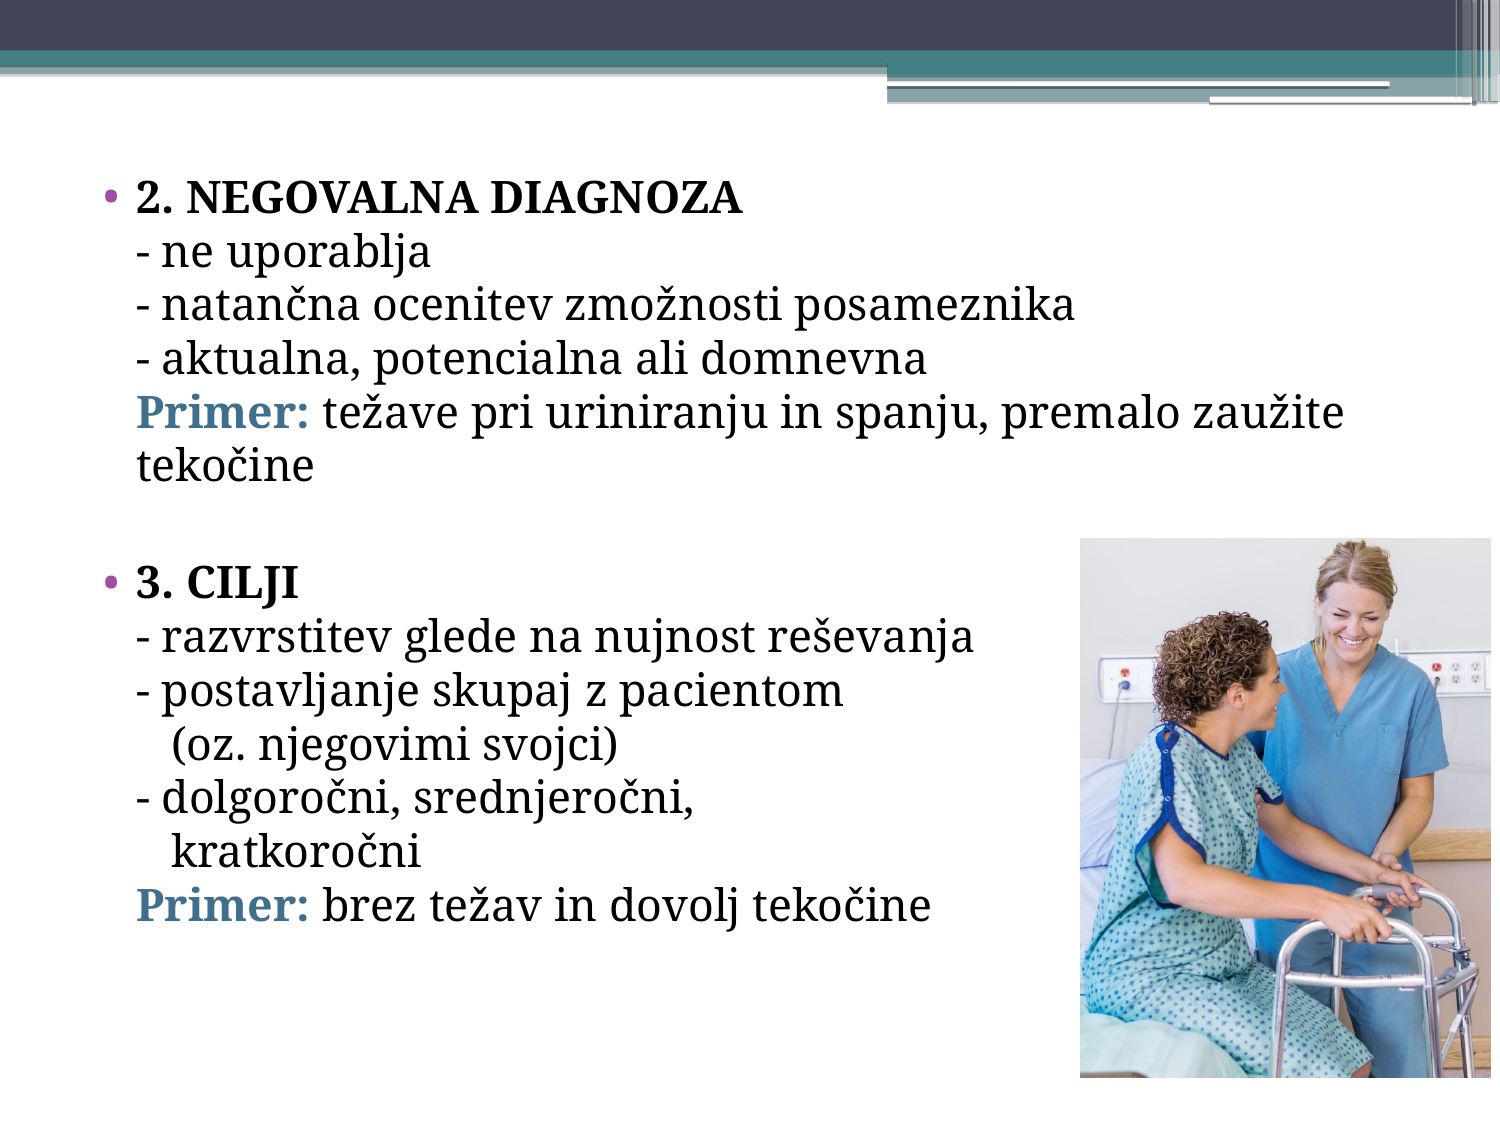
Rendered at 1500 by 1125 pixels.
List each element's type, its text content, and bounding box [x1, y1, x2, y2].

list 2. NEGOVALNA DIAGNOZA - ne uporablja - natančna ocenitev zmožnosti posameznika - aktualna, potencialna ali domnevna Primer: težave pri uriniranju in spanju, premalo zaužite tekočine 3. CILJI - razvrstitev glede na nujnost reševanja - postavljanje skupaj z pacientom (oz. njegovimi svojci) - dolgoročni, srednjeročni, kratkoročni Primer: brez težav in dovolj tekočine [75, 160, 1425, 941]
picture [1080, 538, 1491, 1078]
